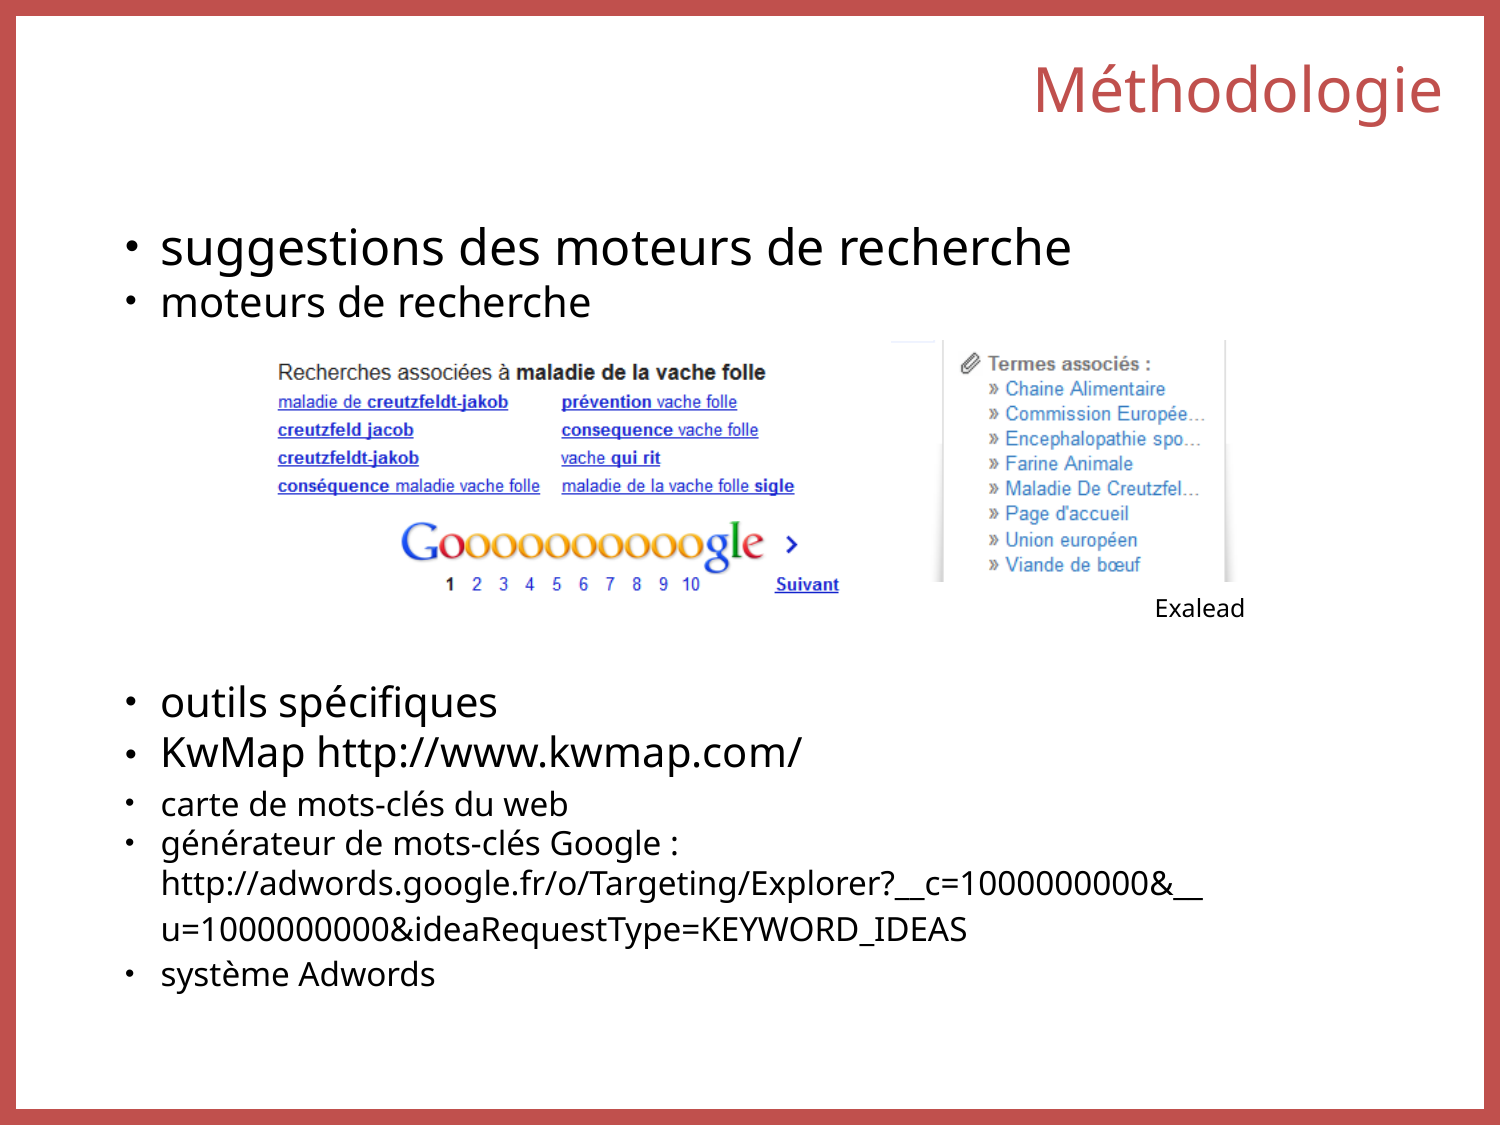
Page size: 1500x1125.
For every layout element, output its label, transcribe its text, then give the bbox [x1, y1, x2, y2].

text_box Exalead [1139, 584, 1282, 630]
text_box Méthodologie [108, 42, 1459, 161]
text_box suggestions des moteurs de recherche moteurs de recherche outils spécifiques KwMap http://www.kwmap.com/ carte de mots-clés du web générateur de mots-clés Google : http://adwords.google.fr/o/Targeting/Explorer?__c=1000000000&__u=1000000000&ideaRequestType=KEYWORD_IDEAS système Adwords [75, 208, 1425, 1071]
picture [218, 340, 880, 608]
picture [891, 340, 1282, 582]
text_box [0, 0, 1500, 1125]
